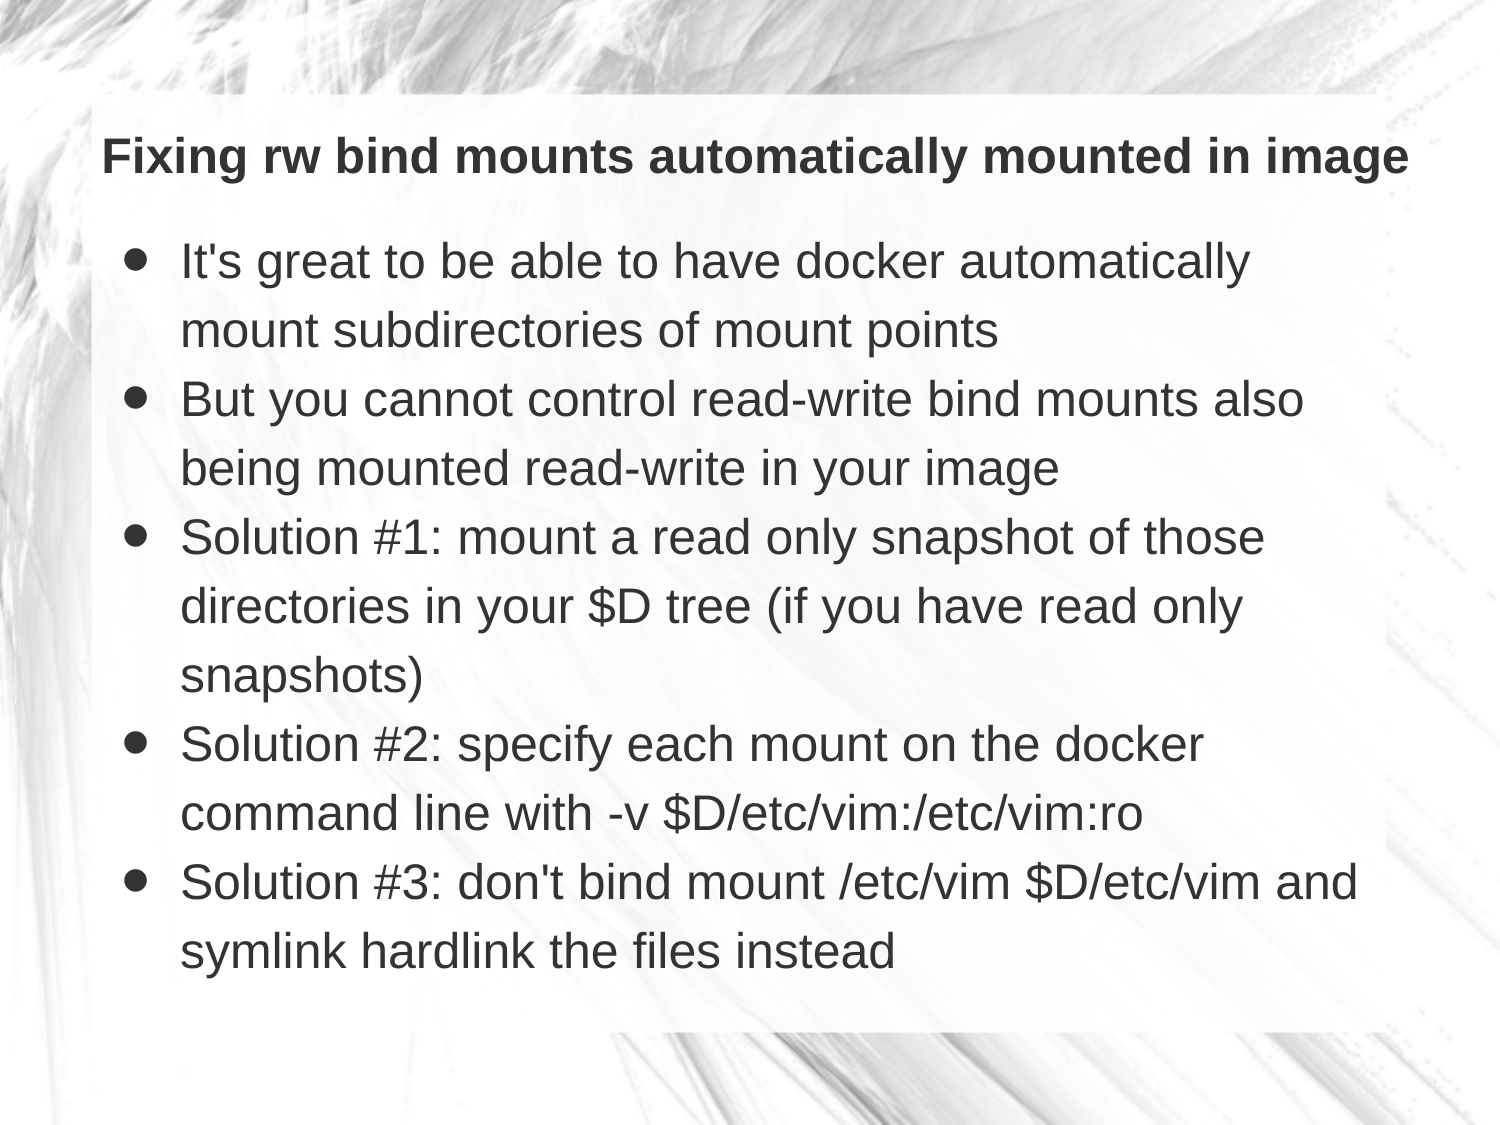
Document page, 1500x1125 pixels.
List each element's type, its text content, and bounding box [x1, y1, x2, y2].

picture [0, 0, 1500, 1125]
title Fixing rw bind mounts automatically mounted in image [61, 108, 1456, 225]
list It's great to be able to have docker automatically mount subdirectories of mount points But you cannot control read-write bind mounts also being mounted read-write in your image Solution #1: mount a read only snapshot of those directories in your $D tree (if you have read only snapshots) Solution #2: specify each mount on the docker command line with -v $D/etc/vim:/etc/vim:ro Solution #3: don't bind mount /etc/vim $D/etc/vim and symlink hardlink the files instead [90, 204, 1393, 610]
